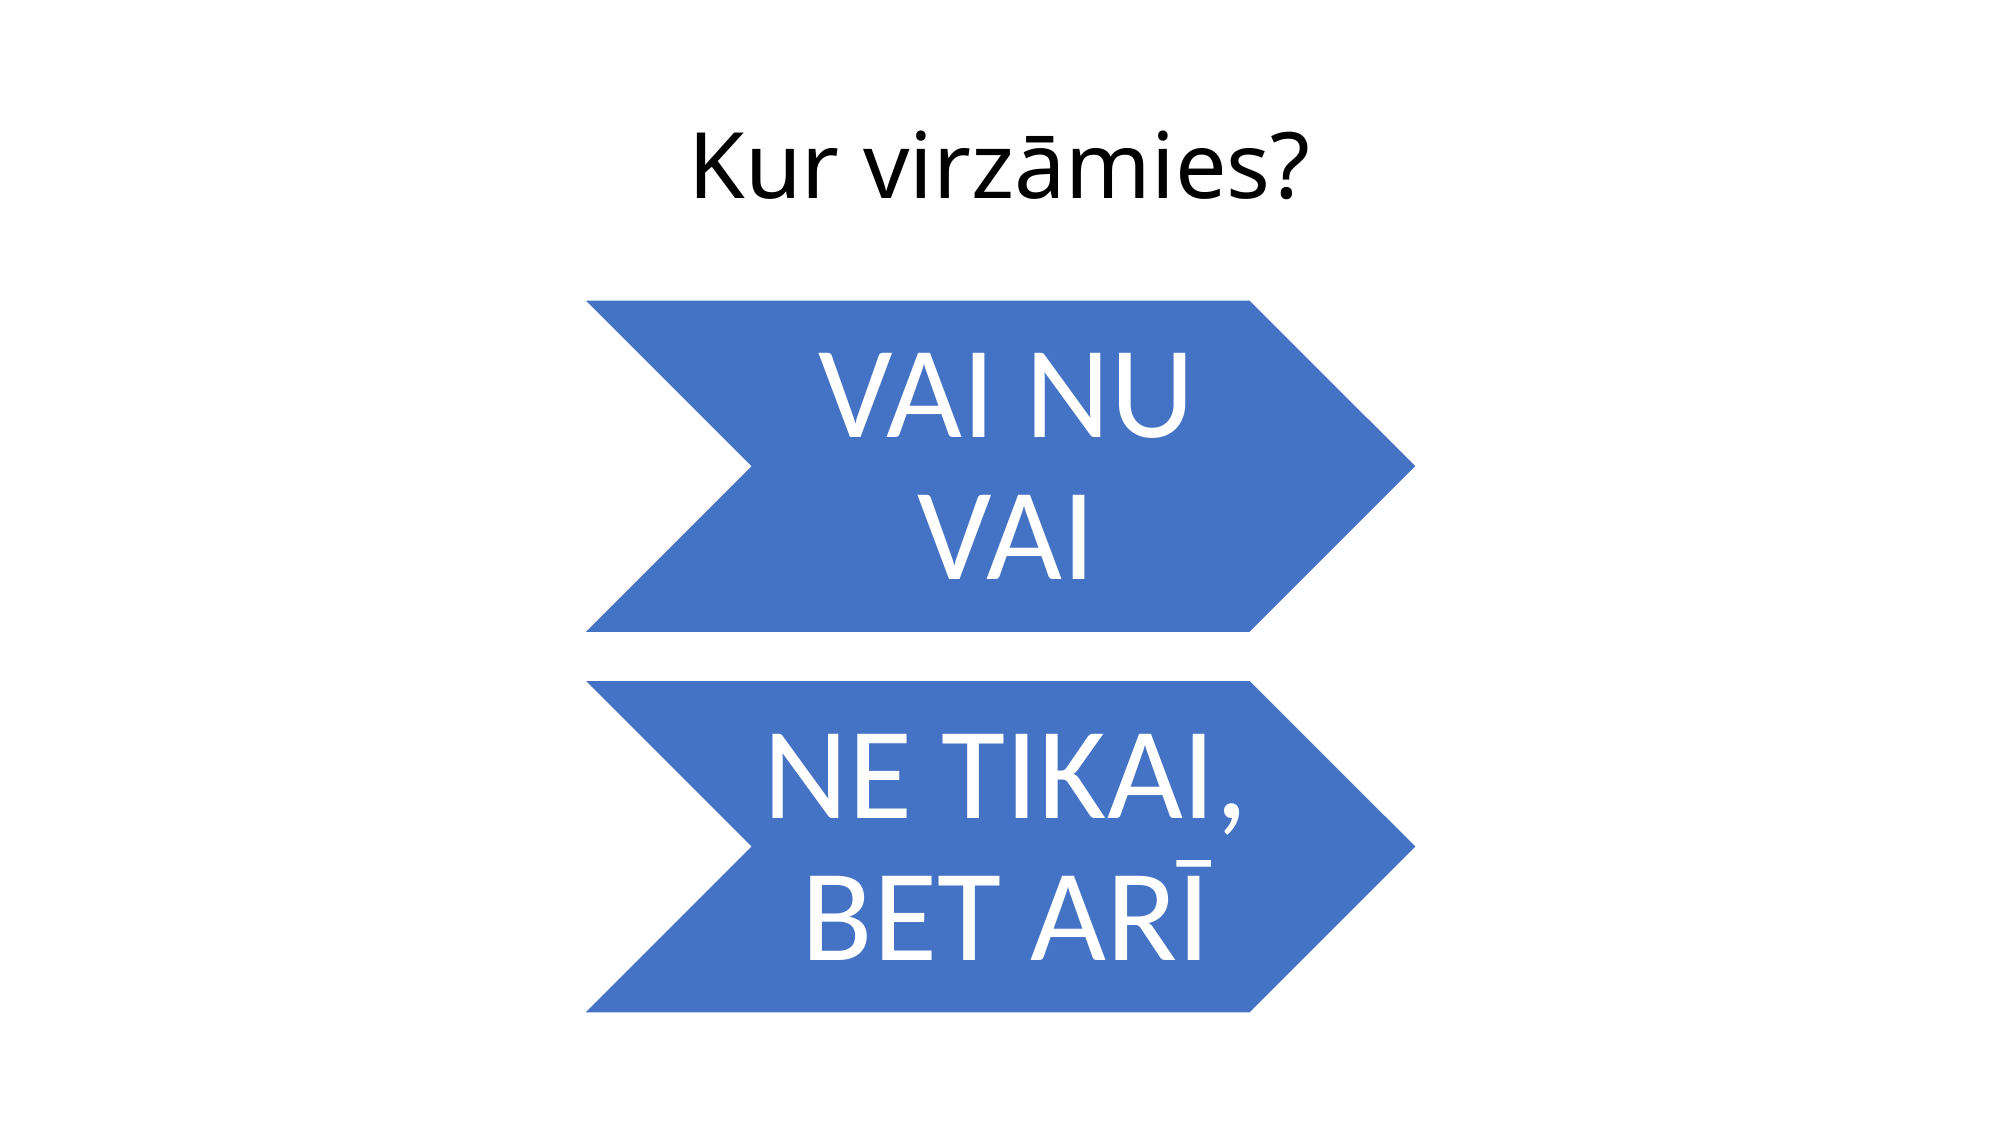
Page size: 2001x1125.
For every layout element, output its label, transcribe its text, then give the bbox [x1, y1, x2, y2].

title Kur virzāmies? [137, 59, 1863, 278]
text_box VAI NU VAI [583, 299, 1417, 634]
text_box NE TIKAI, BET ARĪ [583, 679, 1417, 1014]
